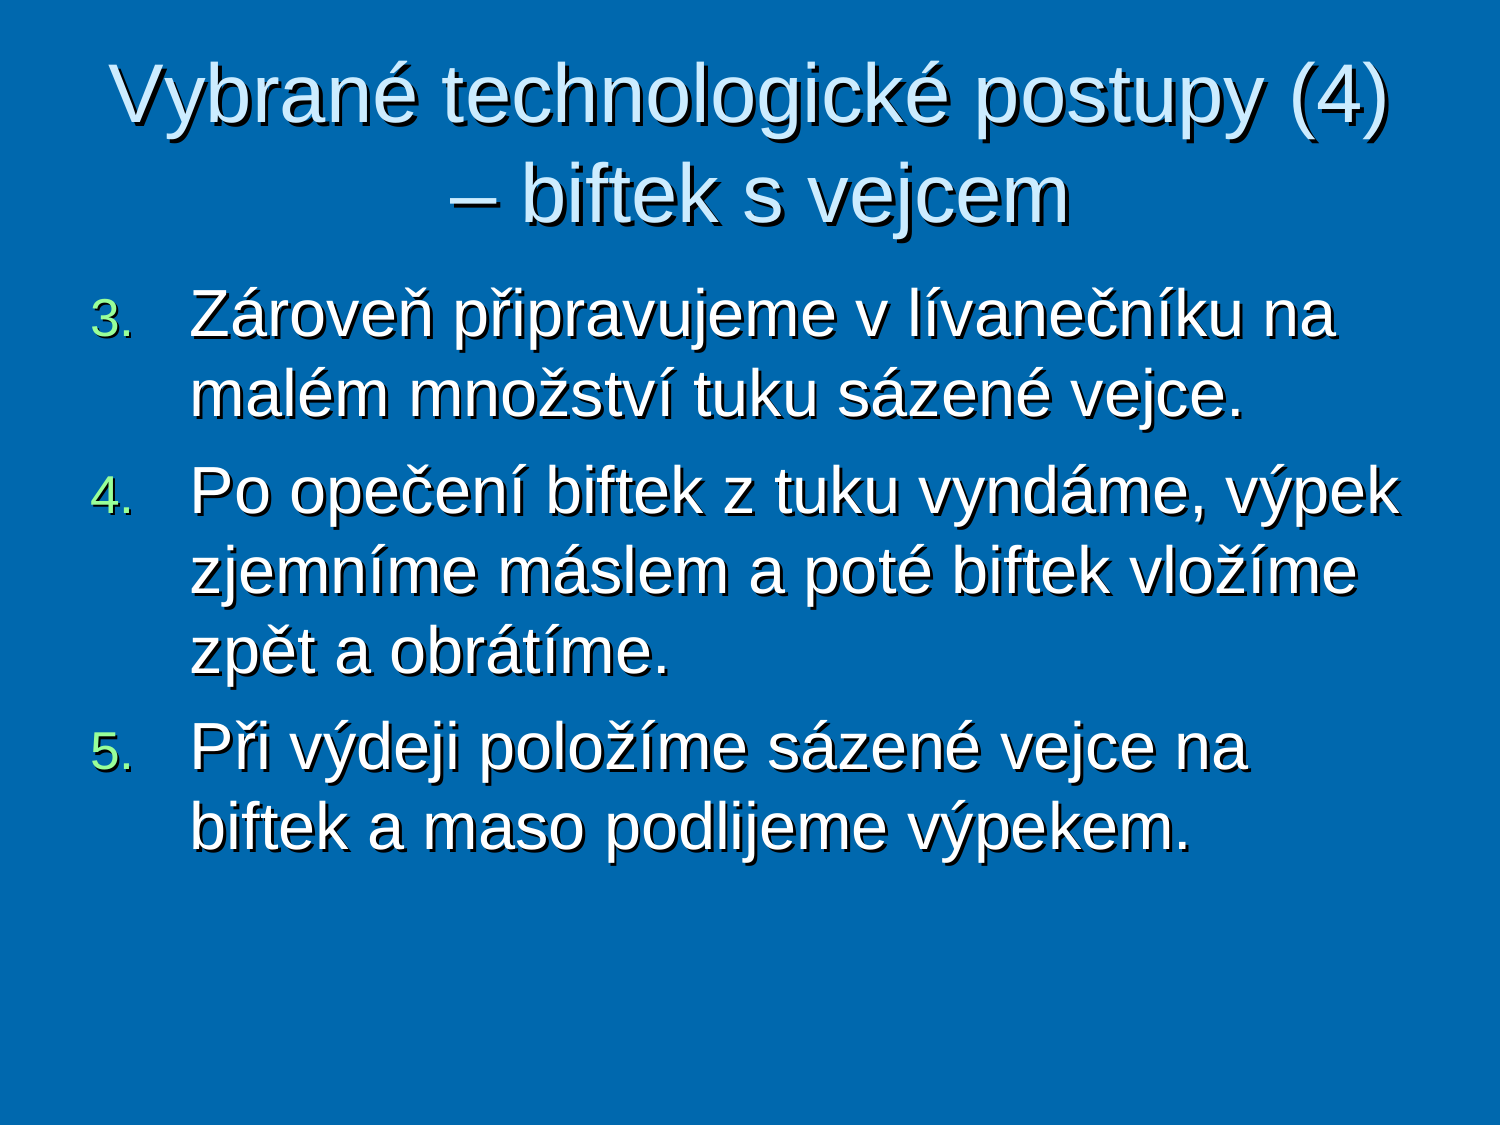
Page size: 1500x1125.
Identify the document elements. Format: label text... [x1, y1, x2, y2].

title Vybrané technologické postupy (4) – biftek s vejcem [75, 31, 1426, 247]
list Zároveň připravujeme v lívanečníku na malém množství tuku sázené vejce. Po opečení biftek z tuku vyndáme, výpek zjemníme máslem a poté biftek vložíme zpět a obrátíme. Při výdeji položíme sázené vejce na biftek a maso podlijeme výpekem. [75, 262, 1426, 1006]
